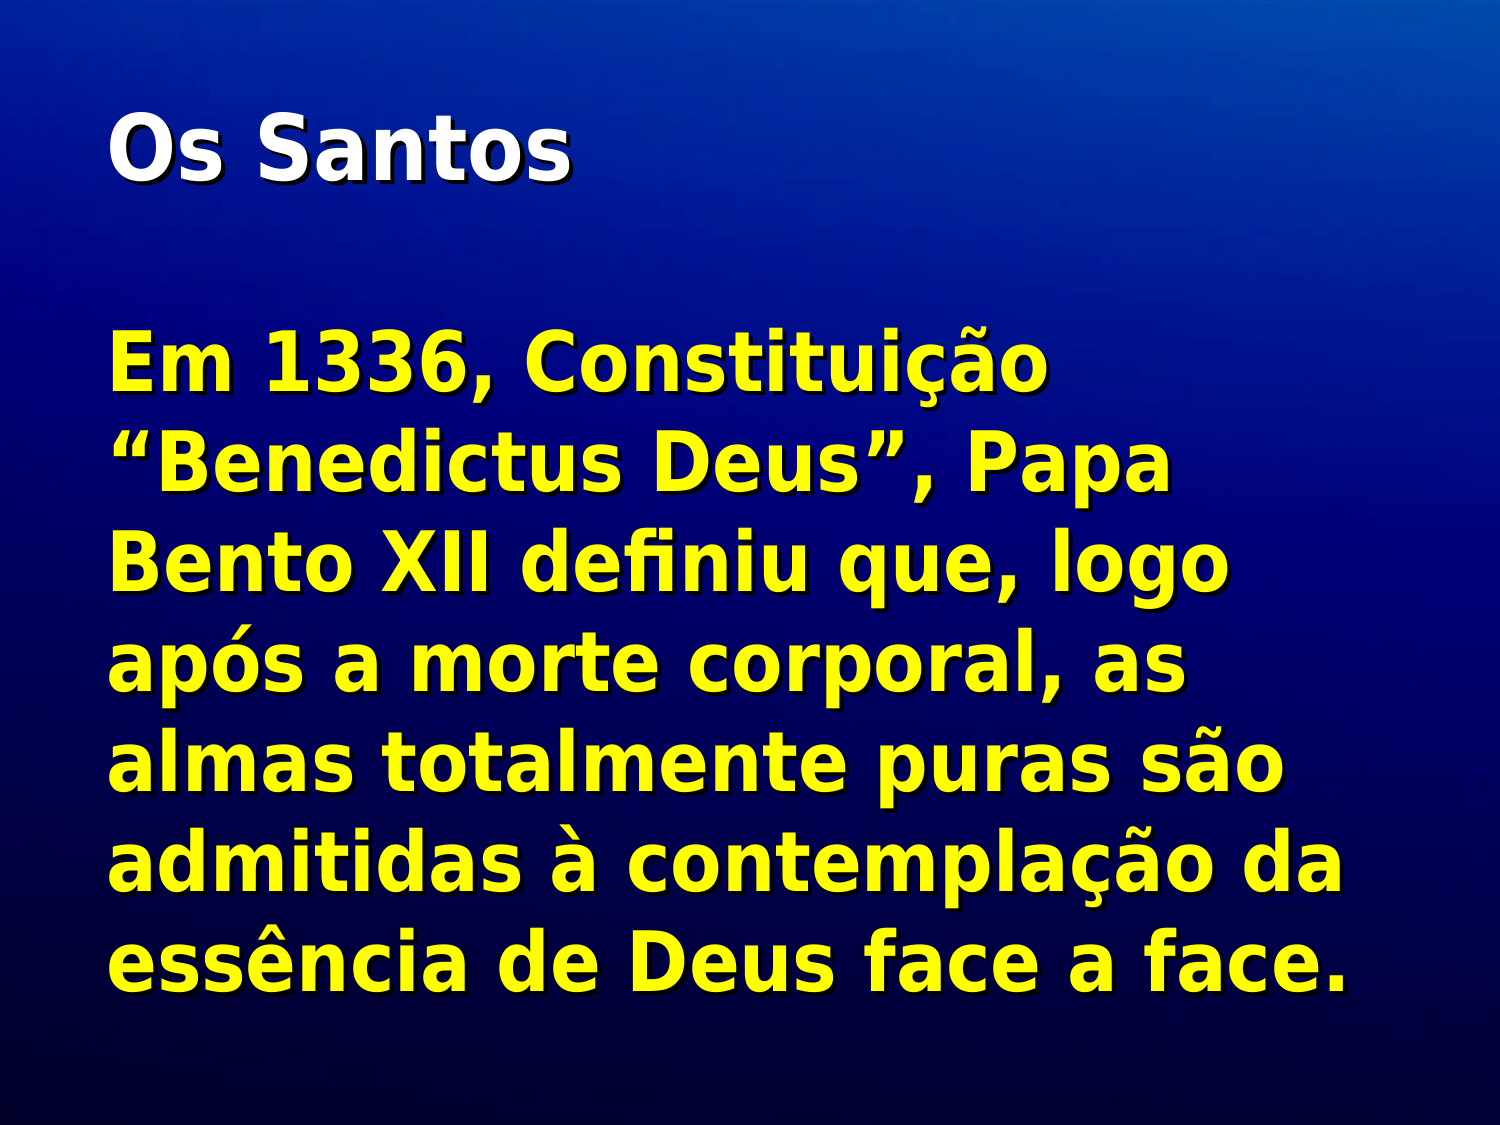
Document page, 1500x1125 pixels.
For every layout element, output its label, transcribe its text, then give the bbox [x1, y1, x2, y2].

picture [0, 0, 1500, 1125]
text_box Os Santos Em 1336, Constituição “Benedictus Deus”, Papa Bento XII definiu que, logo após a morte corporal, as almas totalmente puras são admitidas à contemplação da essência de Deus face a face. [92, 82, 1418, 1040]
